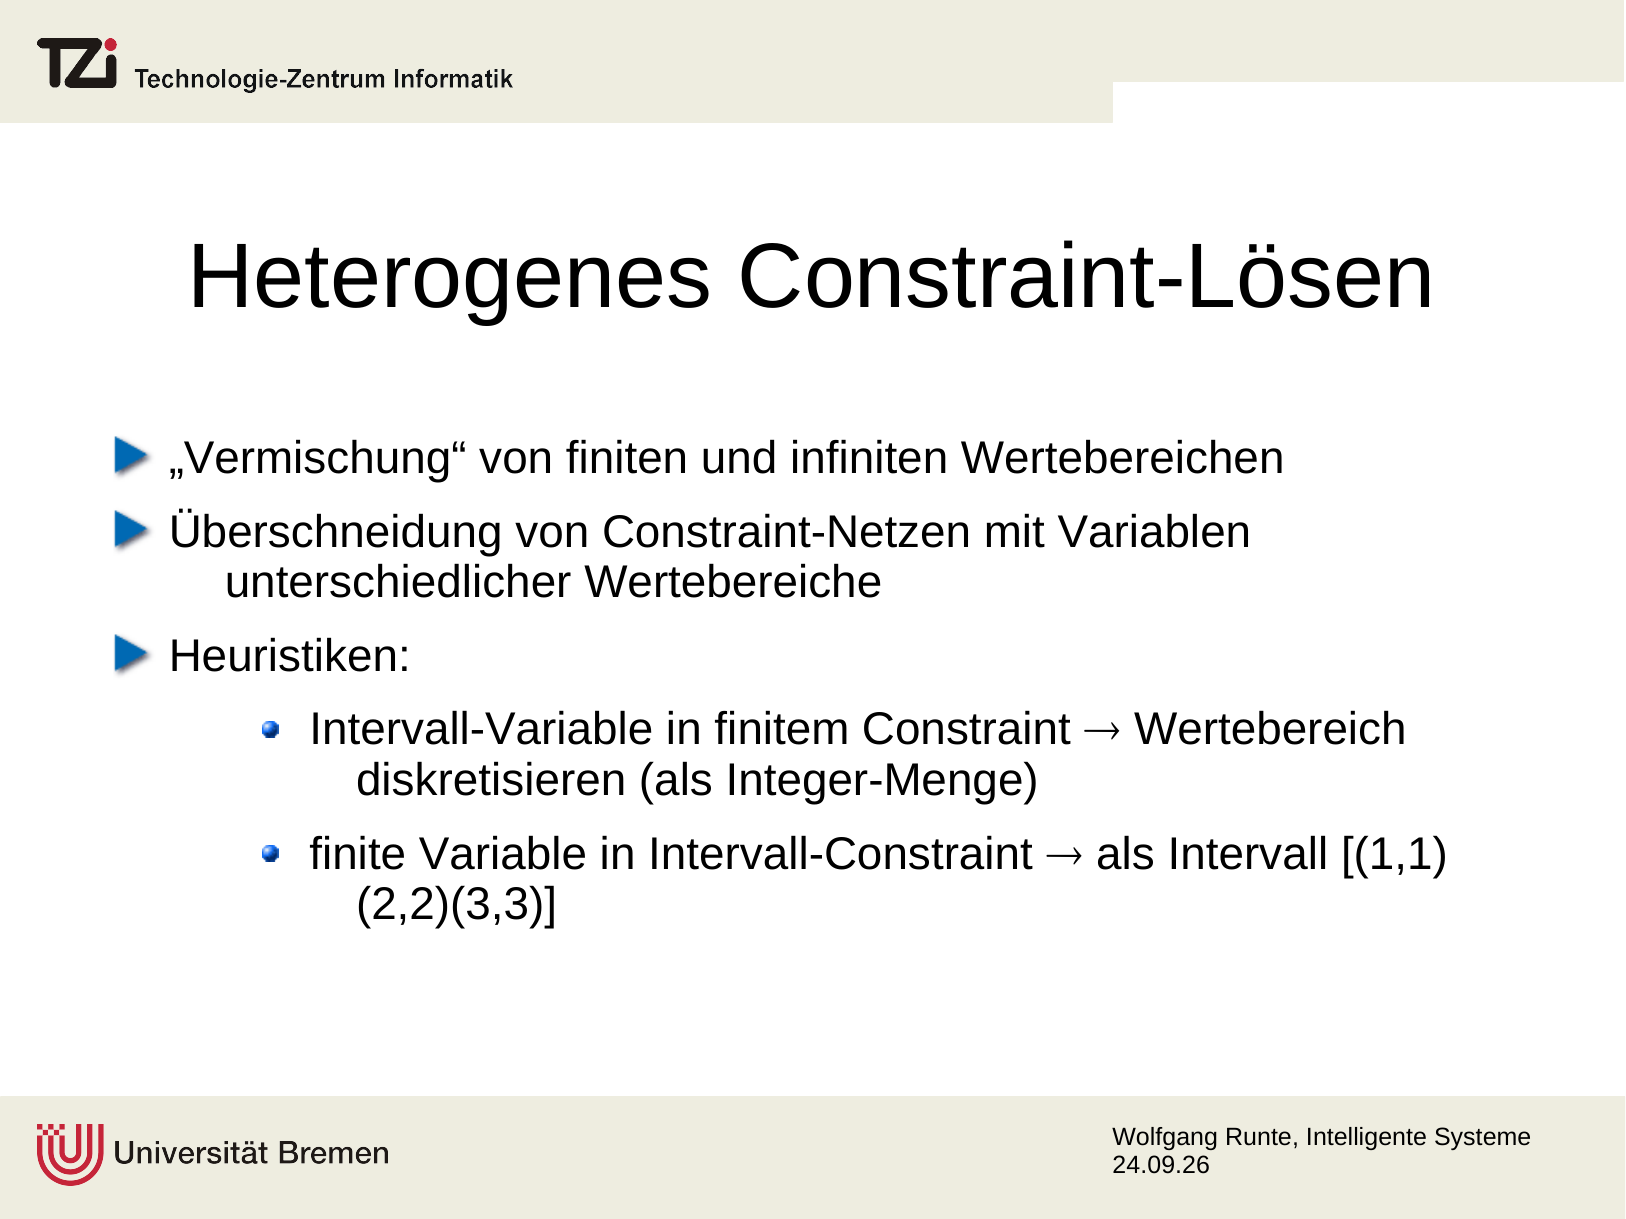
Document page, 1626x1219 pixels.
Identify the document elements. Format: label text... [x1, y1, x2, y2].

list „Vermischung“ von finiten und infiniten Wertebereichen Überschneidung von Constraint-Netzen mit Variablen unterschiedlicher Wertebereiche Heuristiken: Intervall-Variable in finitem Constraint  Wertebereich diskretisieren (als Integer-Menge) finite Variable in Intervall-Constraint  als Intervall [(1,1)(2,2)(3,3)] [112, 433, 1513, 1070]
title Heterogenes Constraint-Lösen [112, 162, 1513, 393]
picture [37, 38, 513, 93]
picture [37, 1124, 388, 1186]
